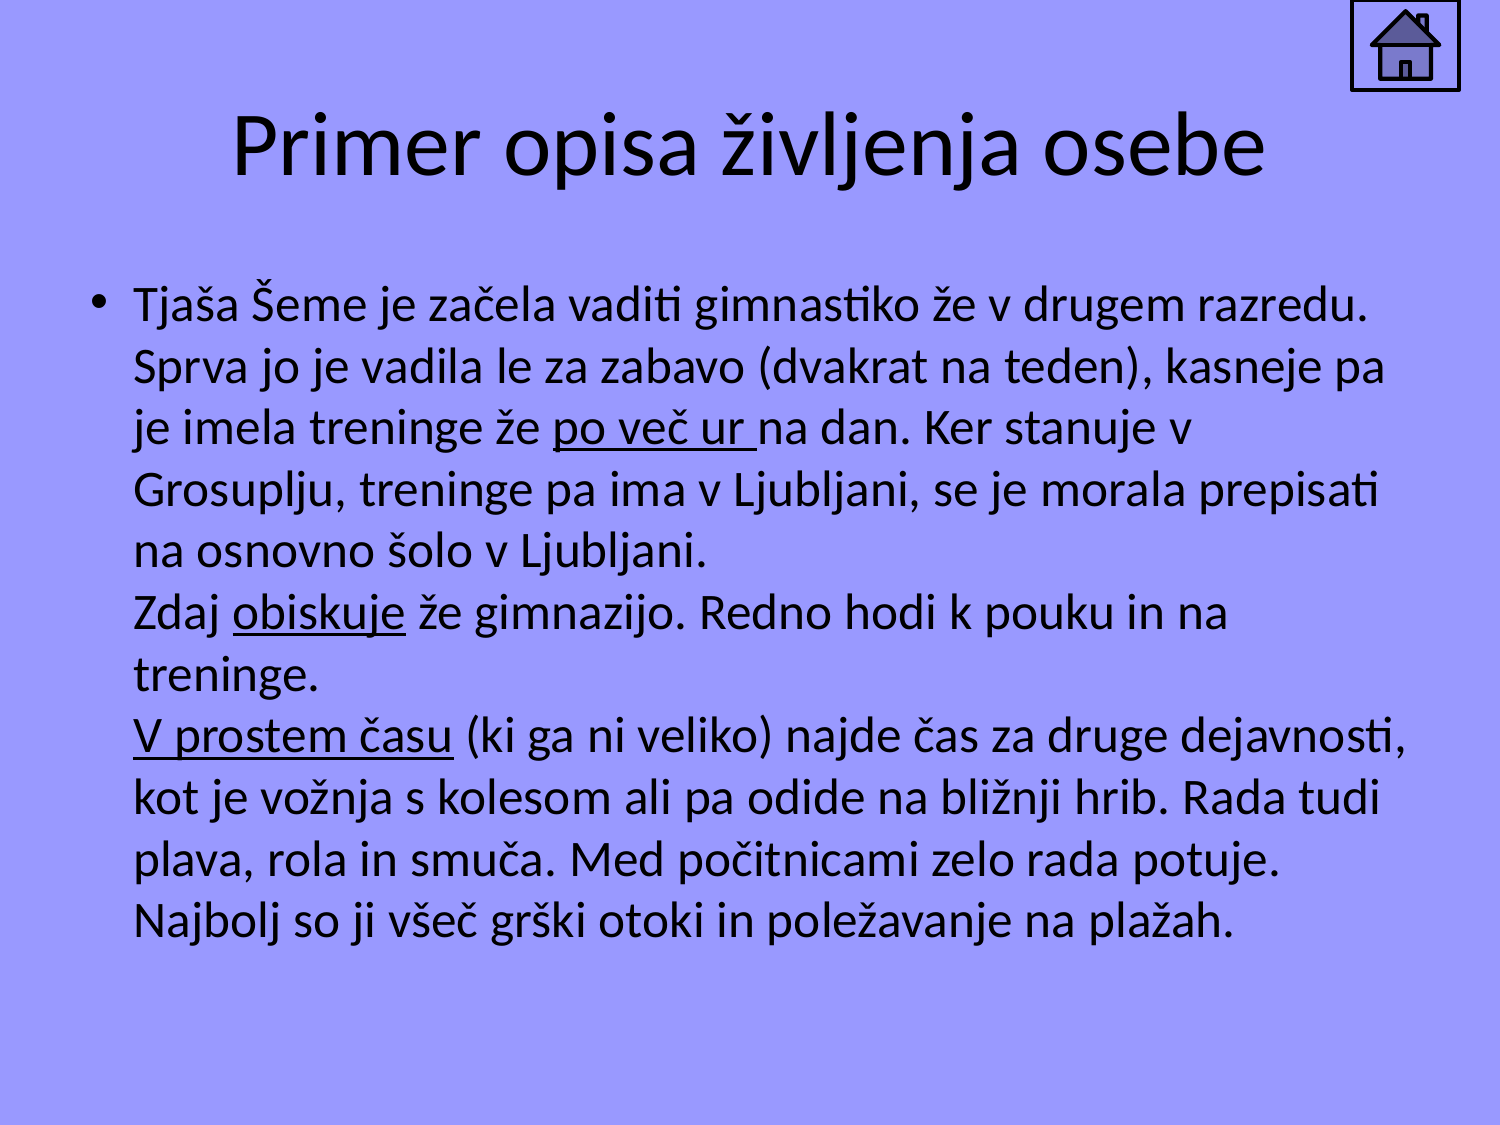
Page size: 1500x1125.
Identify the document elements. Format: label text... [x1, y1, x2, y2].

text_box [1352, 0, 1459, 91]
title Primer opisa življenja osebe [75, 45, 1425, 233]
list Tjaša Šeme je začela vaditi gimnastiko že v drugem razredu. Sprva jo je vadila le za zabavo (dvakrat na teden), kasneje pa je imela treninge že po več ur na dan. Ker stanuje v Grosuplju, treninge pa ima v Ljubljani, se je morala prepisati na osnovno šolo v Ljubljani. Zdaj obiskuje že gimnazijo. Redno hodi k pouku in na treninge. V prostem času (ki ga ni veliko) najde čas za druge dejavnosti, kot je vožnja s kolesom ali pa odide na bližnji hrib. Rada tudi plava, rola in smuča. Med počitnicami zelo rada potuje. Najbolj so ji všeč grški otoki in poležavanje na plažah. [75, 262, 1425, 1005]
